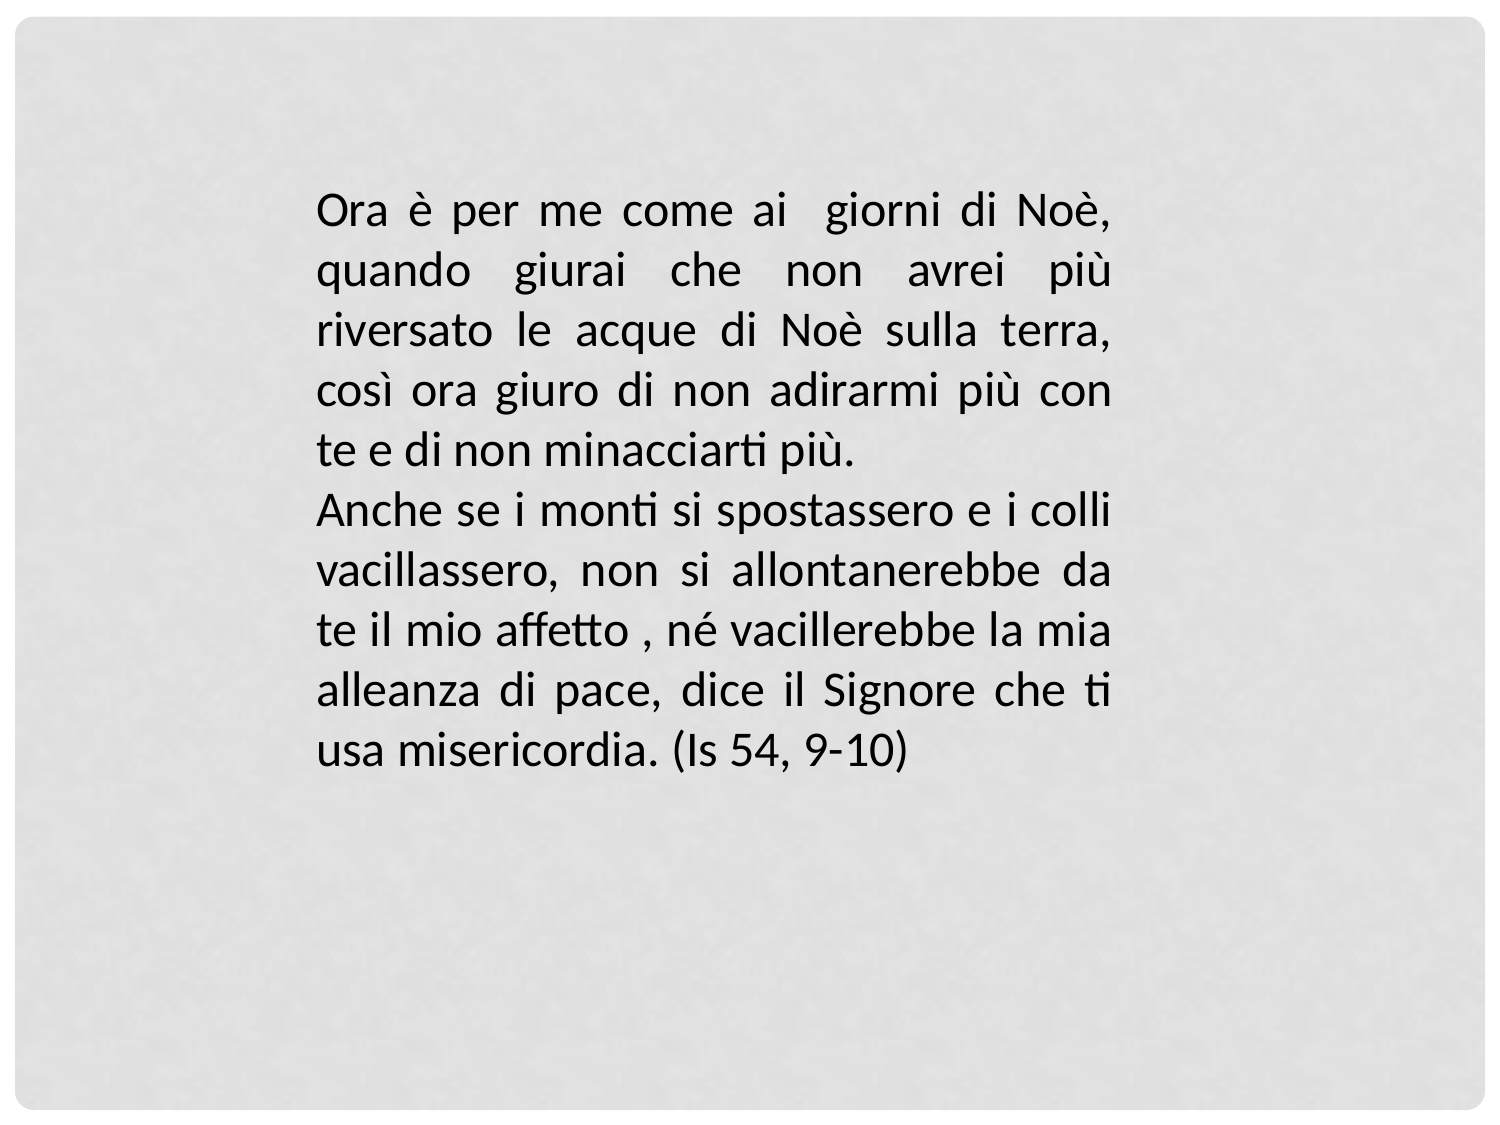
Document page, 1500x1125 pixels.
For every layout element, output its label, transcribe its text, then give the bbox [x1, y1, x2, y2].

text_box Ora è per me come ai giorni di Noè, quando giurai che non avrei più riversato le acque di Noè sulla terra, così ora giuro di non adirarmi più con te e di non minacciarti più. Anche se i monti si spostassero e i colli vacillassero, non si allontanerebbe da te il mio affetto , né vacillerebbe la mia alleanza di pace, dice il Signore che ti usa misericordia. (Is 54, 9-10) [301, 168, 1129, 851]
